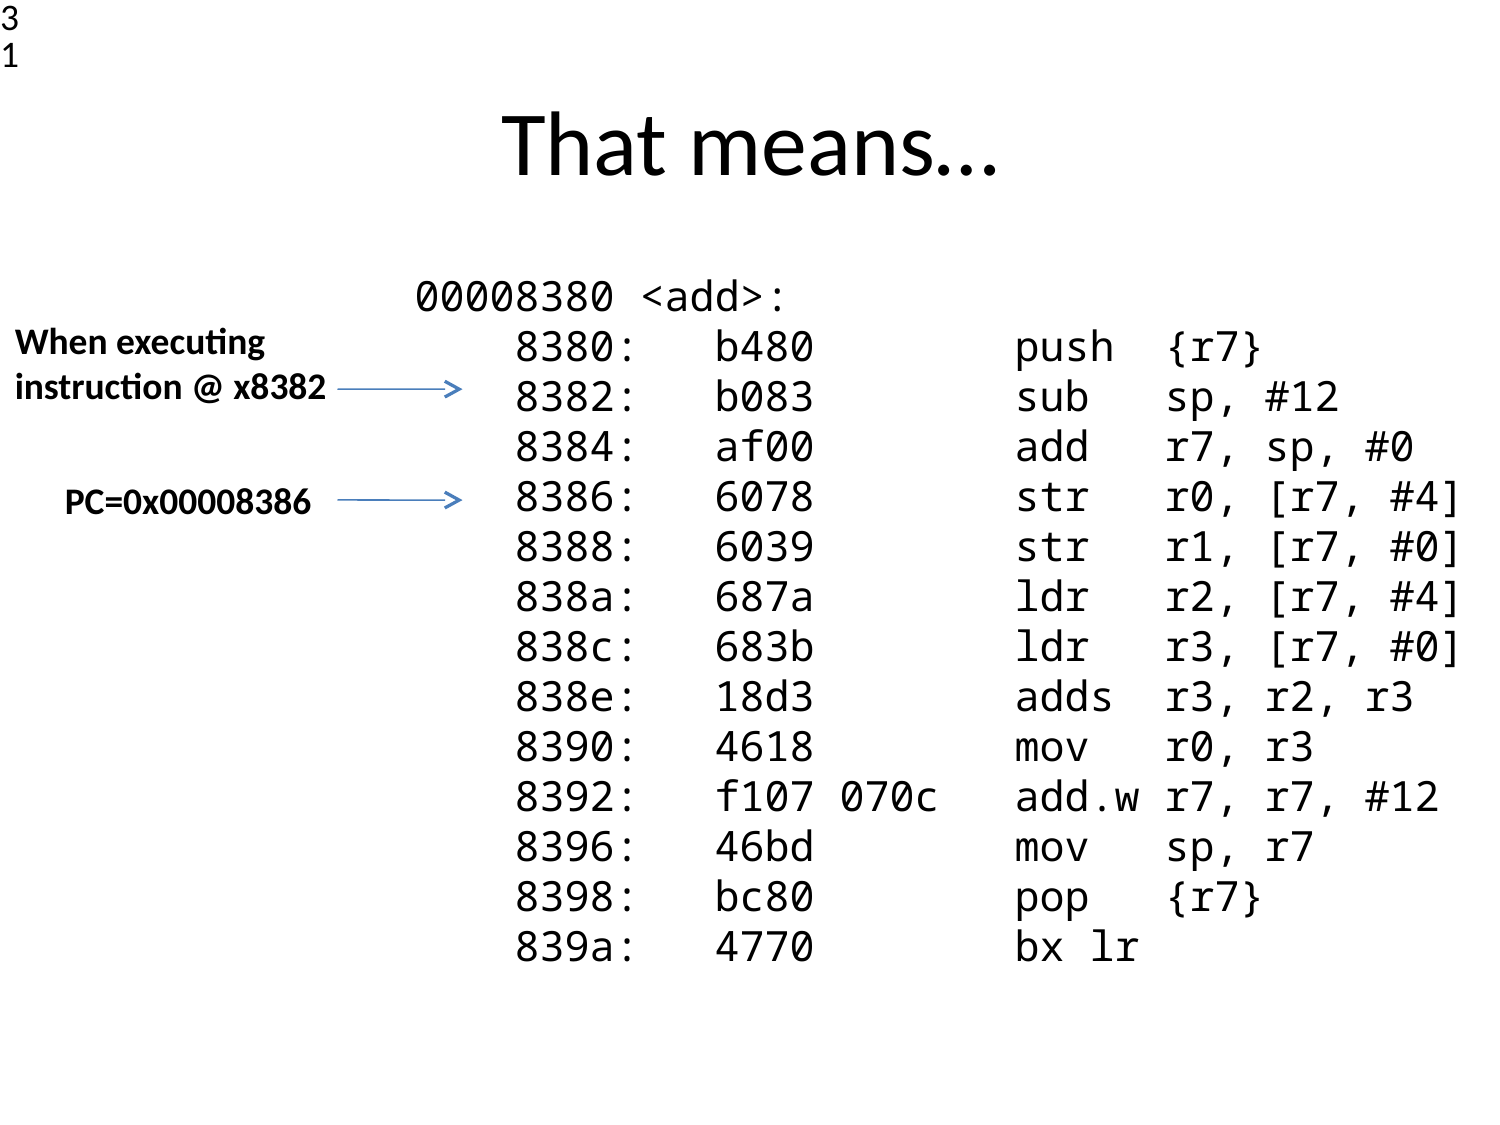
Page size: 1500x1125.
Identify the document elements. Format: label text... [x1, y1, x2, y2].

title That means… [75, 45, 1425, 233]
text_box PC=0x00008386 [49, 469, 338, 530]
text_box When executing instruction @ x8382 [0, 310, 350, 415]
text_box 00008380 <add>: 8380: b480 push {r7} 8382: b083 sub sp, #12 8384: af00 add r7, sp, #0 8386: 6078 str r0, [r7, #4] 8388: 6039 str r1, [r7, #0] 838a: 687a ldr r2, [r7, #4] 838c: 683b ldr r3, [r7, #0] 838e: 18d3 adds r3, r2, r3 8390: 4618 mov r0, r3 8392: f107 070c add.w r7, r7, #12 8396: 46bd mov sp, r7 8398: bc80 pop {r7} 839a: 4770 bx lr [399, 212, 1500, 978]
